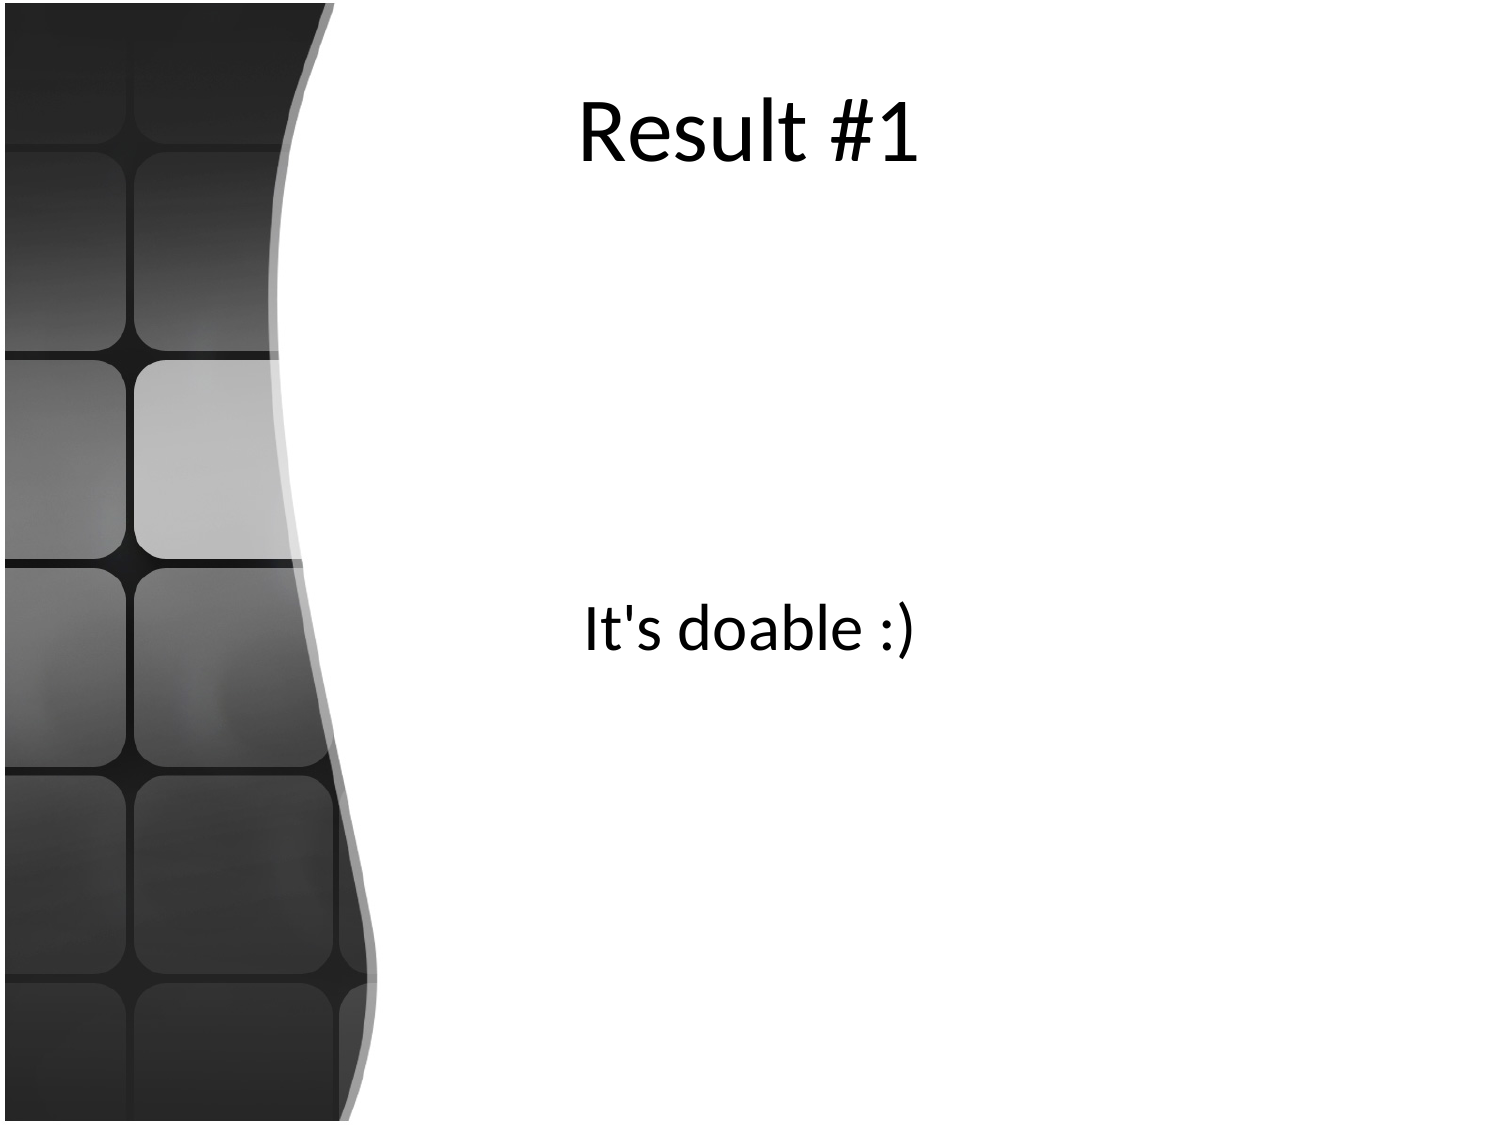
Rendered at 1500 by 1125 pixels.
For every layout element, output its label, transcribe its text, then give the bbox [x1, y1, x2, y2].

subtitle It's doable :) [75, 262, 1426, 1006]
picture [0, 0, 1500, 1125]
title Result #1 [75, 20, 1426, 257]
